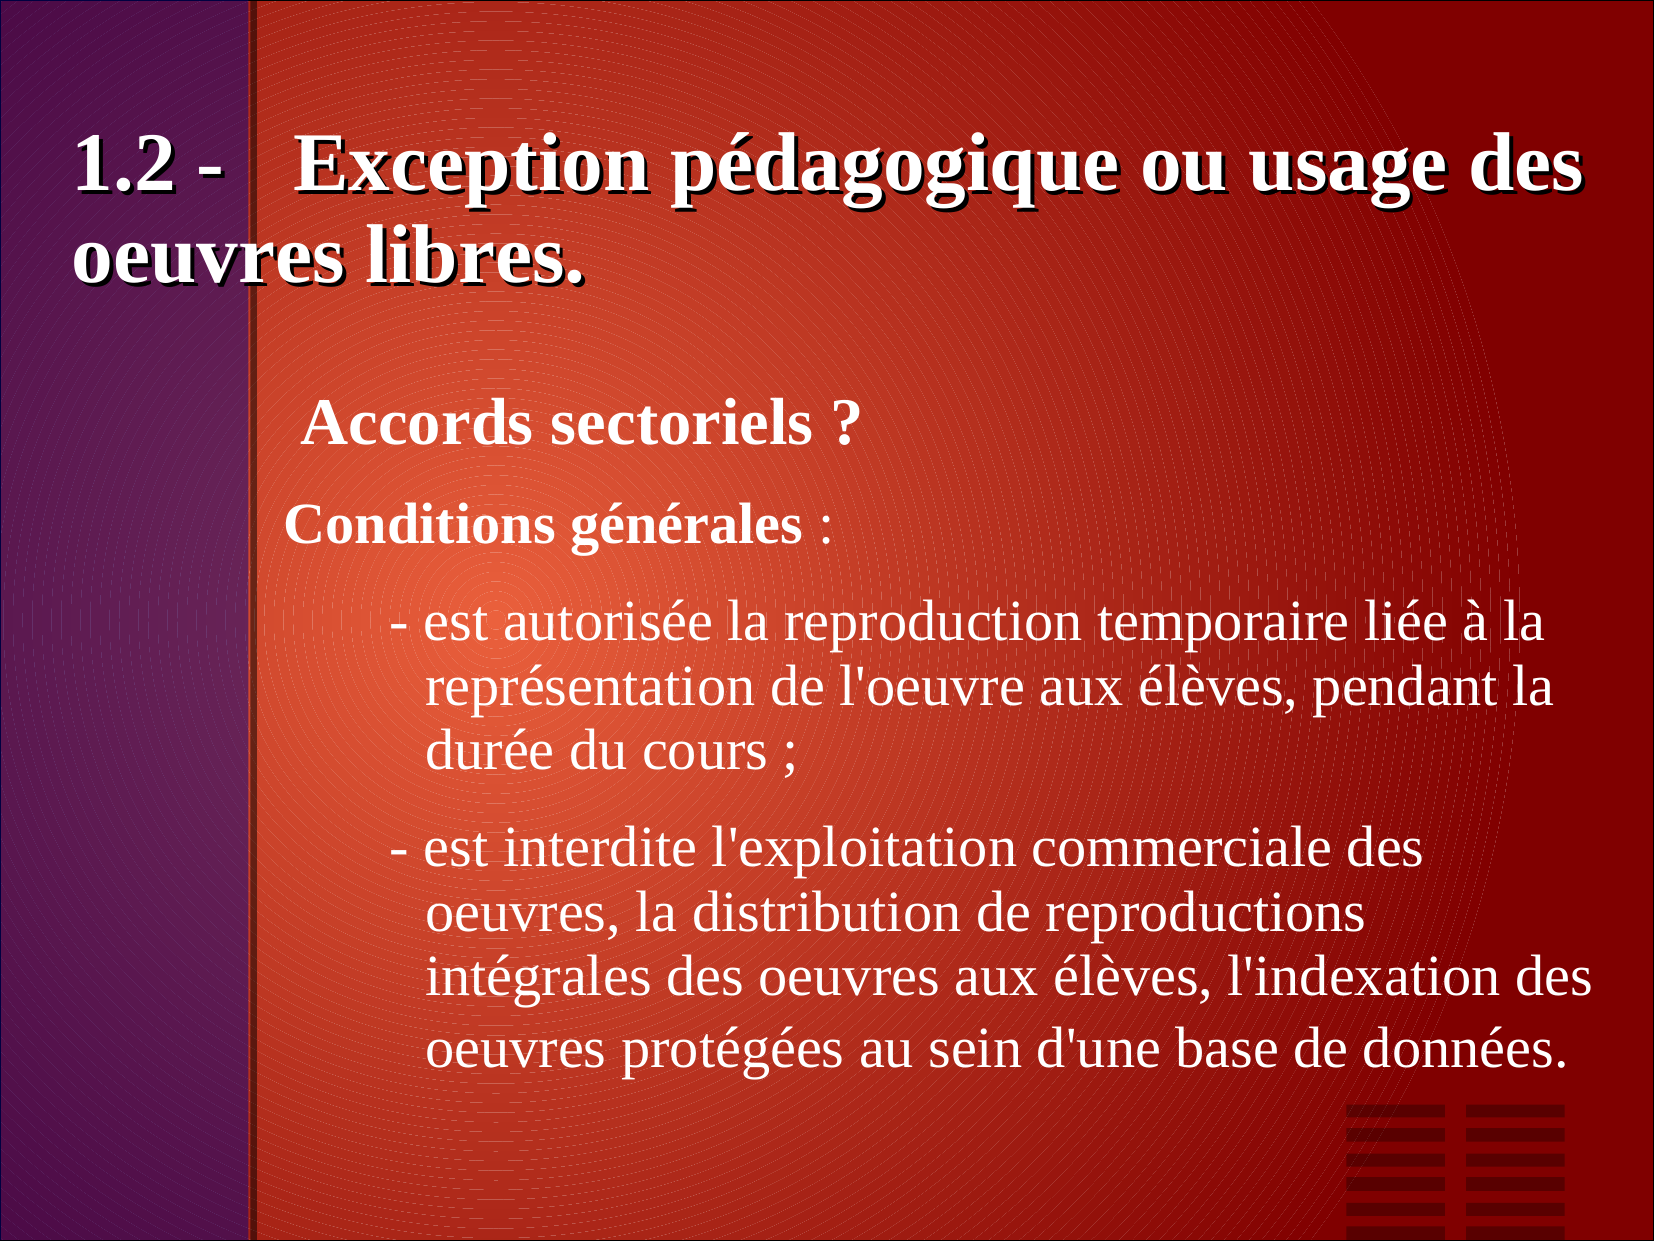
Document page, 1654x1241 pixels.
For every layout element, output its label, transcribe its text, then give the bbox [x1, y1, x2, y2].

text_box Accords sectoriels ? Conditions générales : - est autorisée la reproduction temporaire liée à la représentation de l'oeuvre aux élèves, pendant la durée du cours ; - est interdite l'exploitation commerciale des oeuvres, la distribution de reproductions intégrales des oeuvres aux élèves, l'indexation des oeuvres protégées au sein d'une base de données. [283, 385, 1596, 1214]
title 1.2 - Exception pédagogique ou usage des oeuvres libres. [71, 104, 1601, 313]
